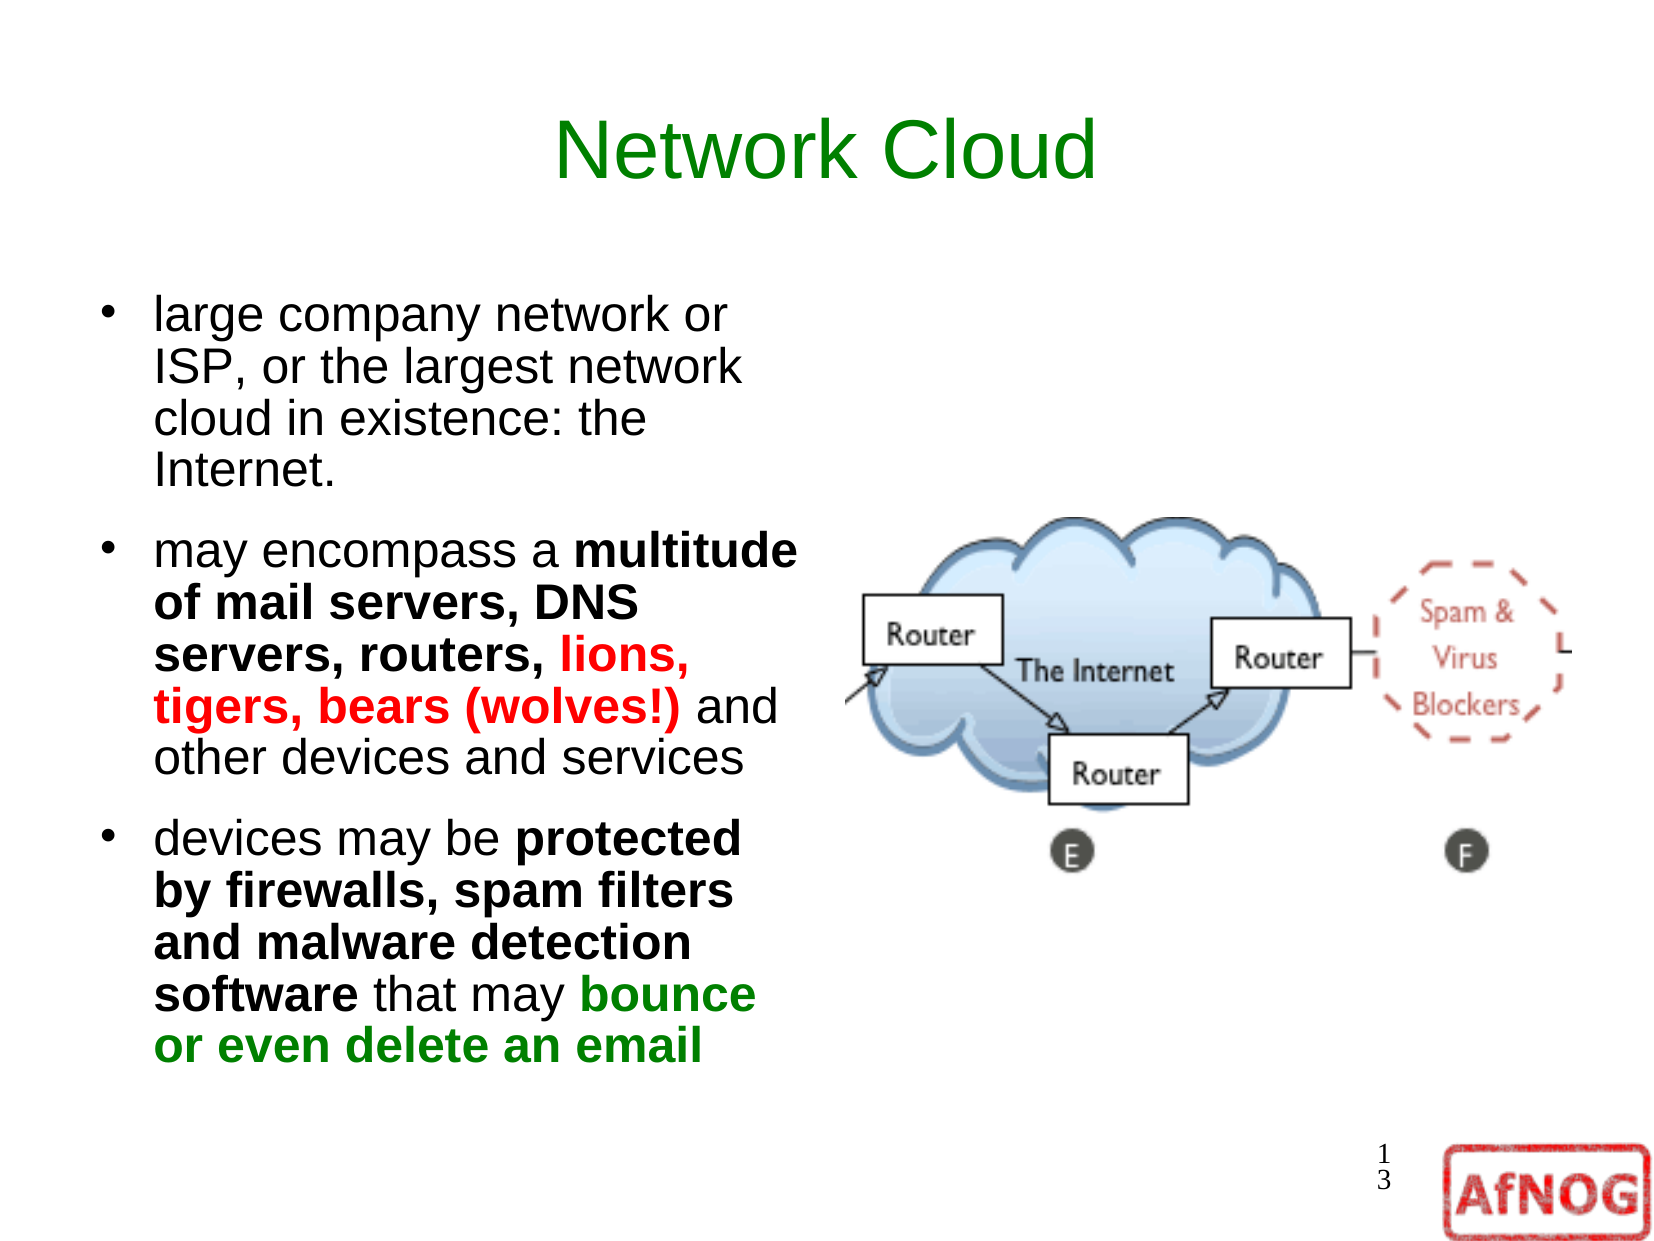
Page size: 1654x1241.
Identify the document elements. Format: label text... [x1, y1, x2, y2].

title Network Cloud [82, 15, 1571, 291]
picture [1441, 1141, 1654, 1241]
picture [845, 517, 1572, 881]
list large company network or ISP, or the largest network cloud in existence: the Internet. may encompass a multitude of mail servers, DNS servers, routers, lions, tigers, bears (wolves!) and other devices and services devices may be protected by firewalls, spam filters and malware detection software that may bounce or even delete an email [82, 290, 809, 1241]
